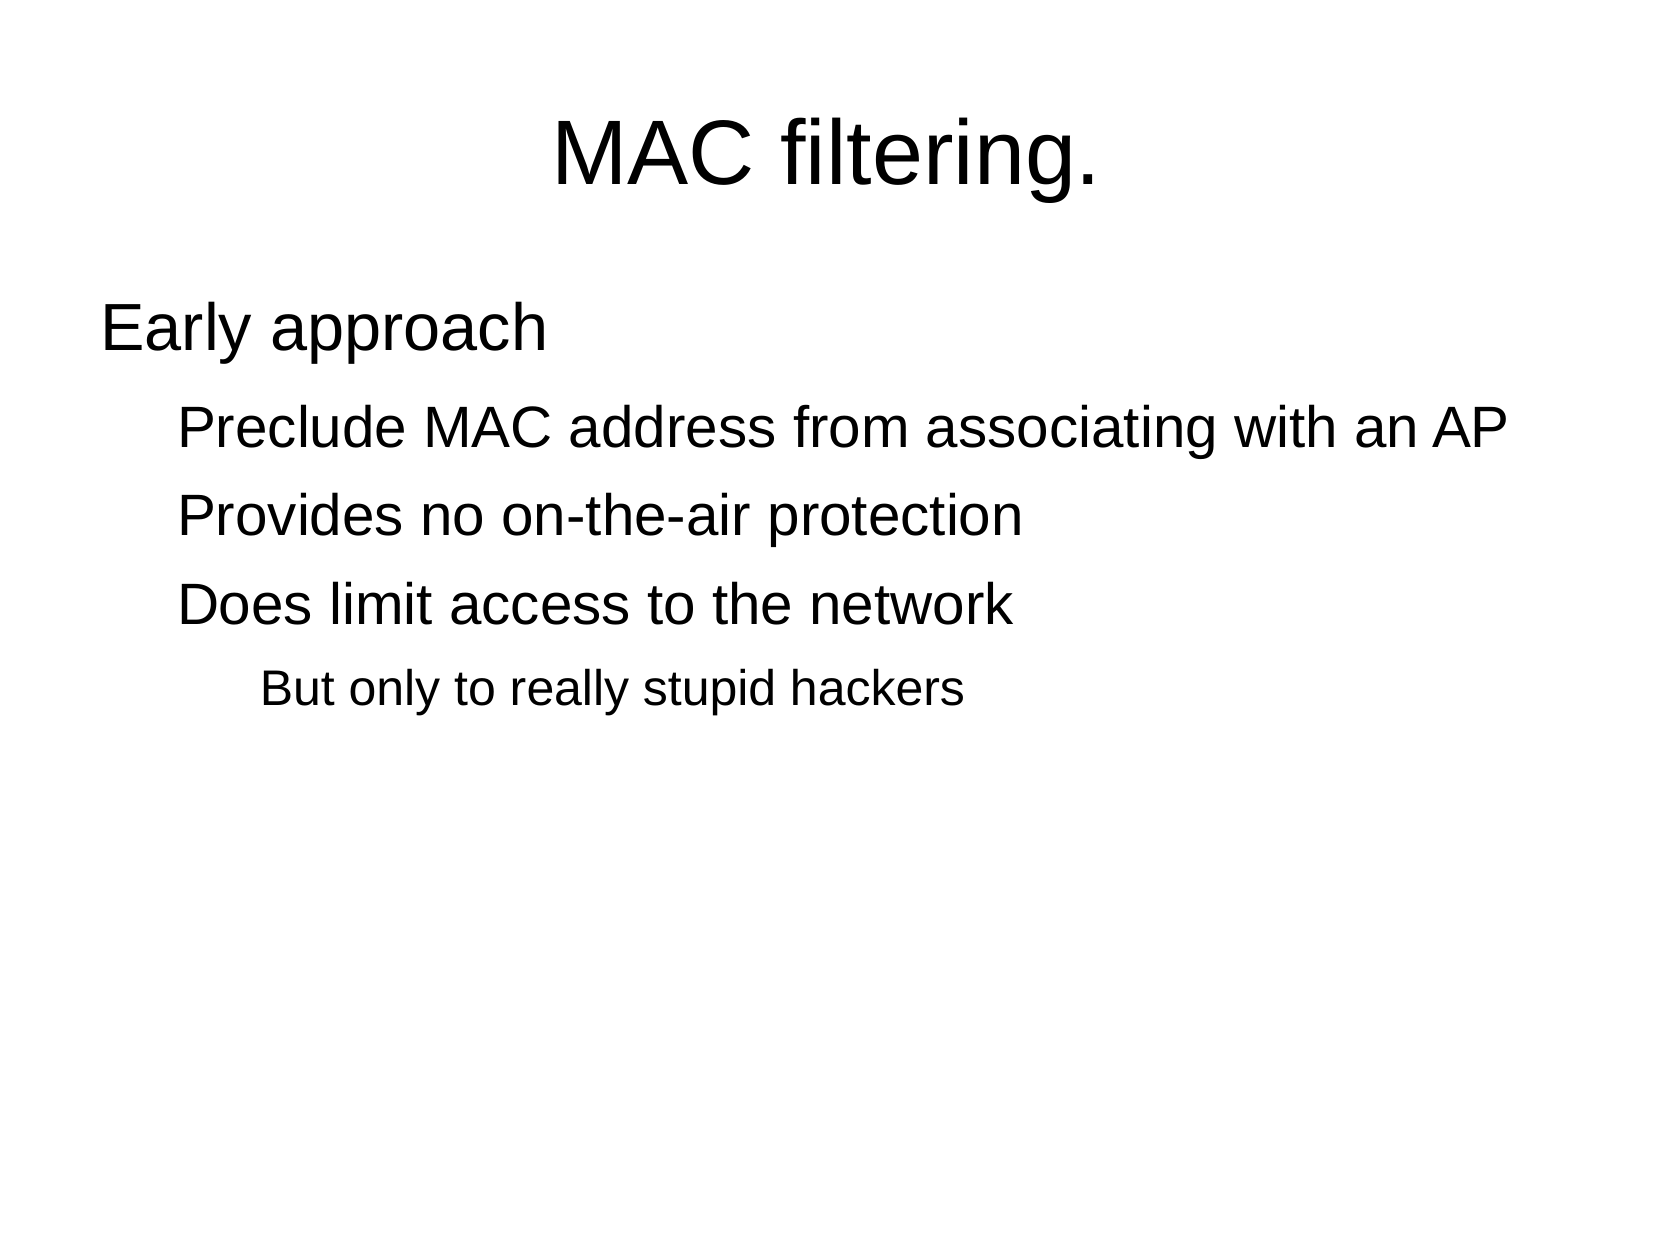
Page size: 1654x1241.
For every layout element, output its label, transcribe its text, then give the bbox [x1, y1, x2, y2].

list Early approach Preclude MAC address from associating with an AP Provides no on-the-air protection Does limit access to the network But only to really stupid hackers [82, 290, 1571, 1094]
title MAC filtering. [82, 56, 1571, 250]
